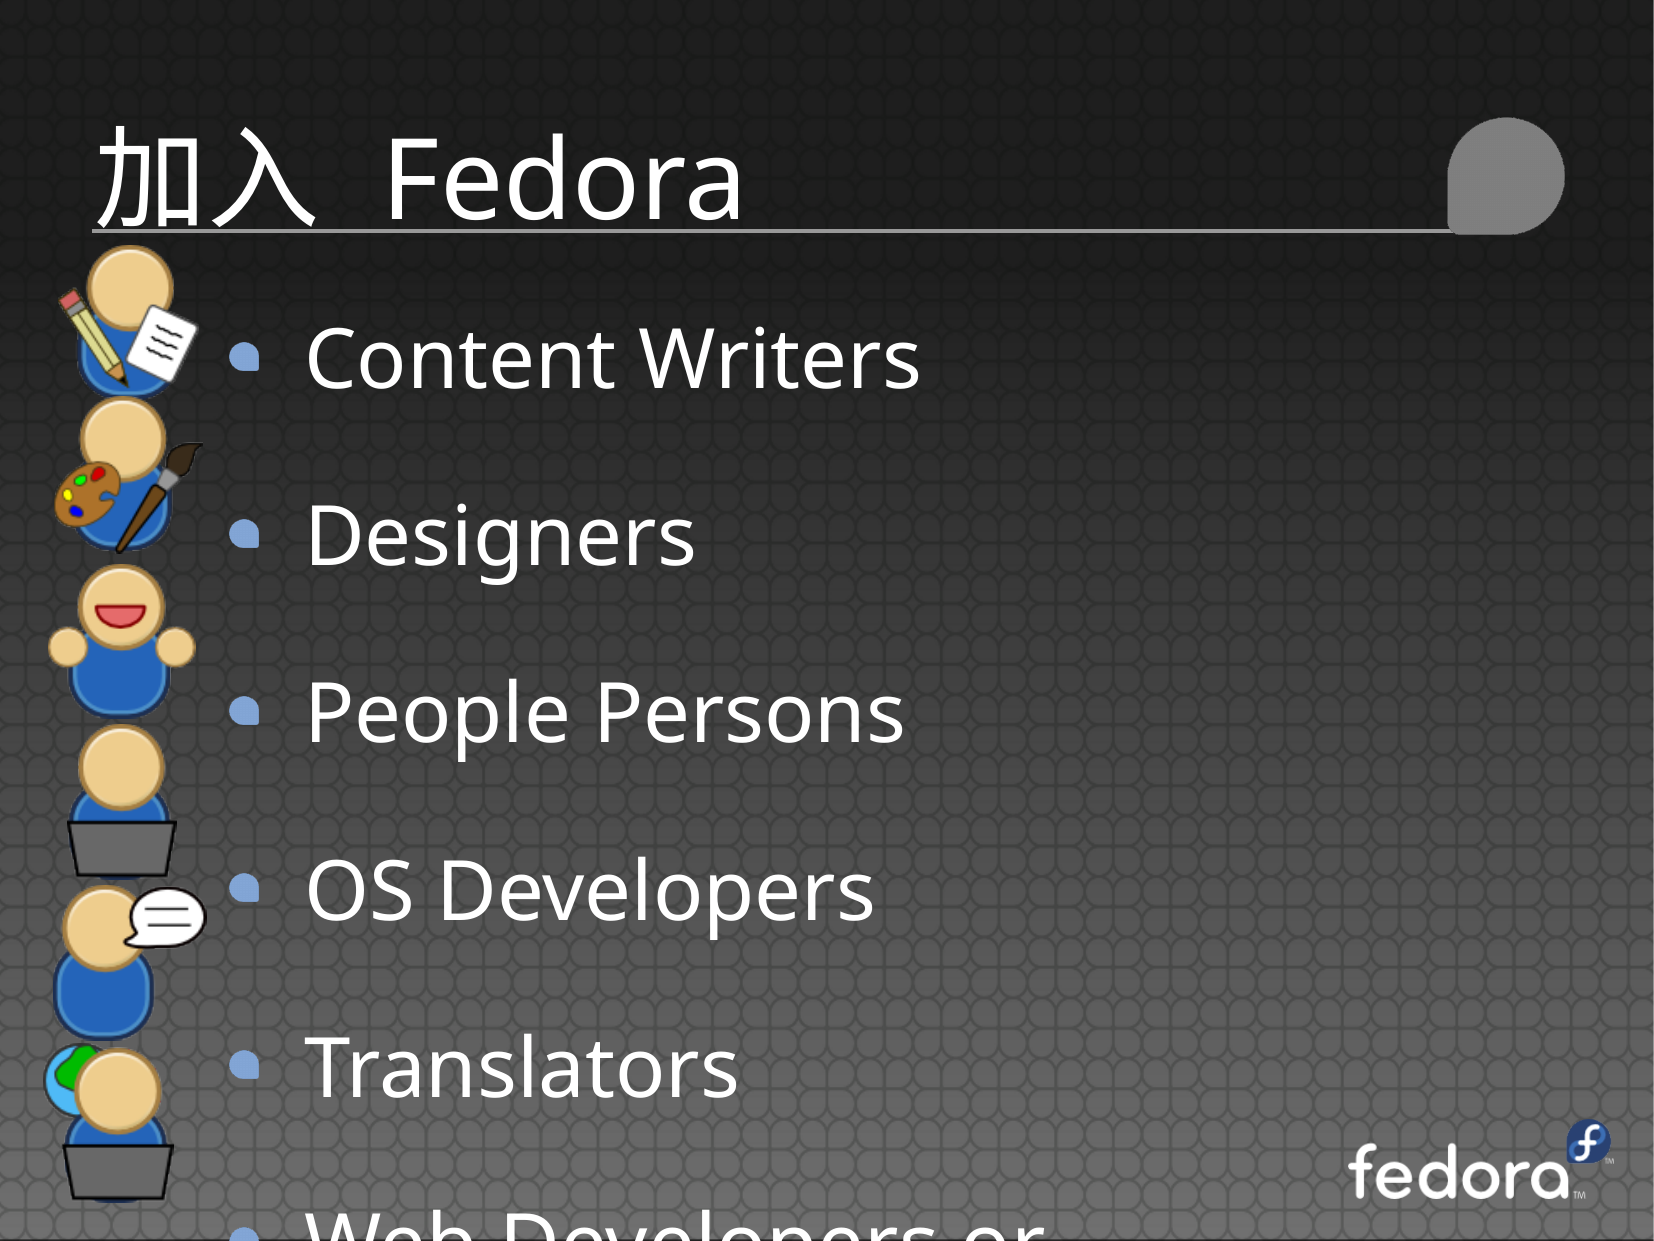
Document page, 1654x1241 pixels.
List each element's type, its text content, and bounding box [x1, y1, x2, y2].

list Content Writers Designers People Persons OS Developers Translators Web Developers or Administrators [211, 265, 1613, 1241]
title 加入 Fedora [94, 100, 1426, 251]
picture [0, 0, 1654, 1241]
